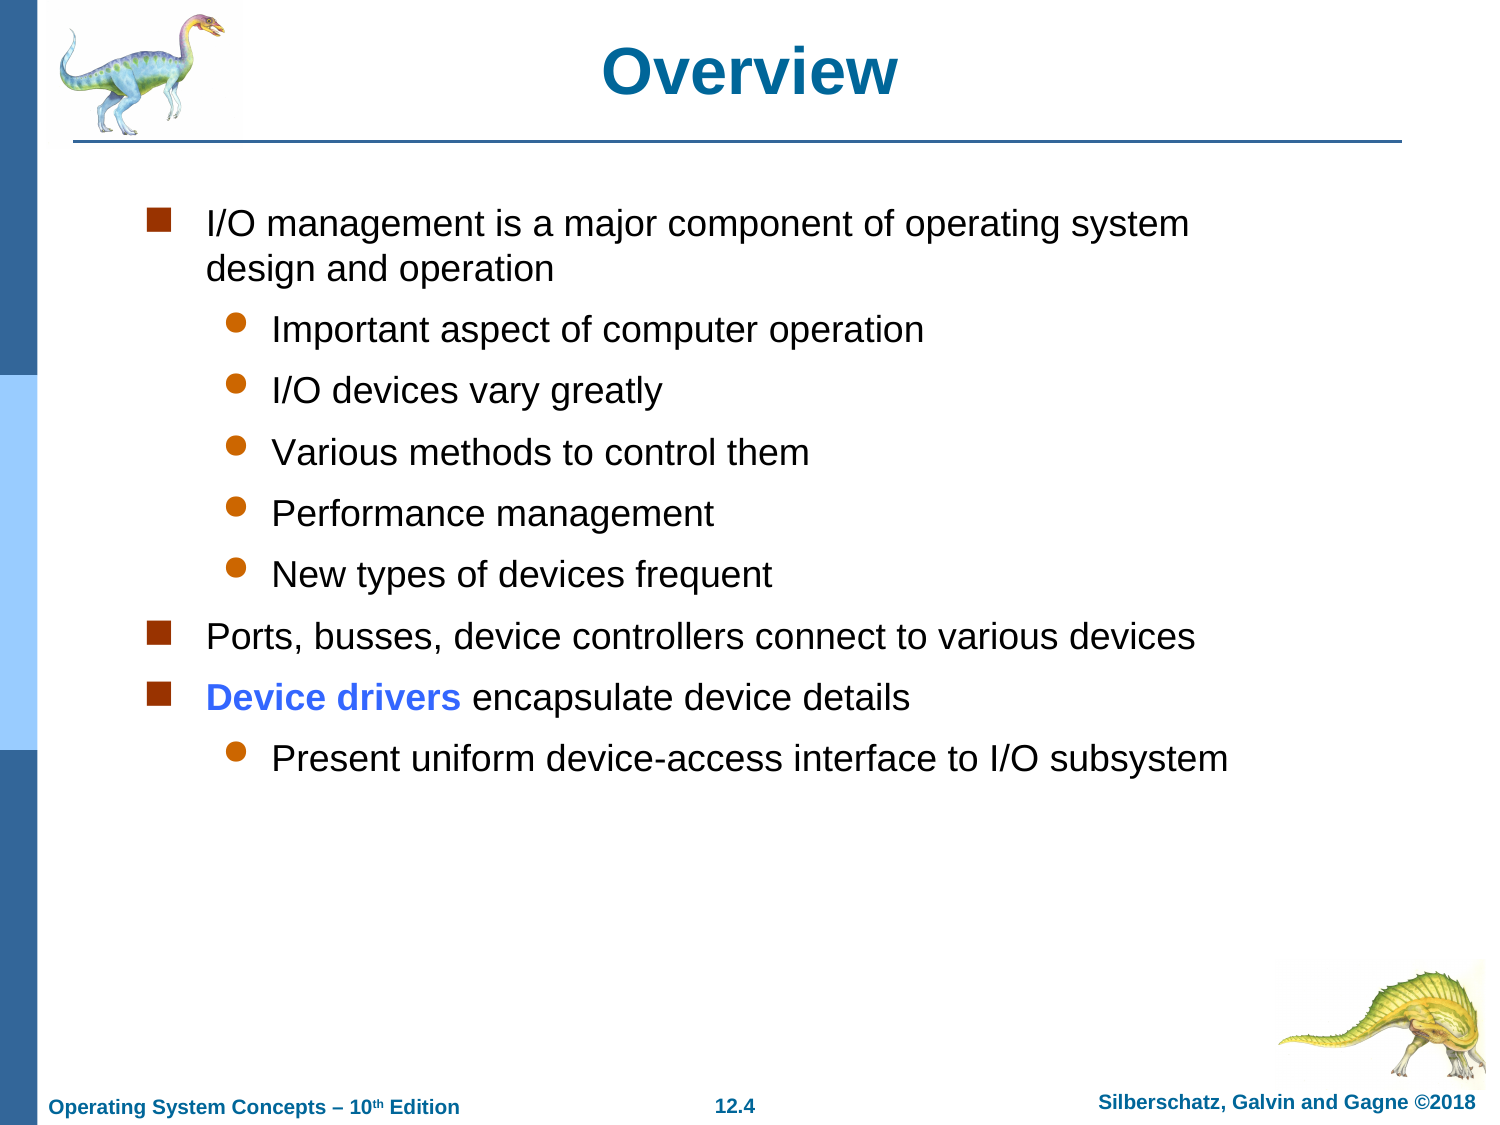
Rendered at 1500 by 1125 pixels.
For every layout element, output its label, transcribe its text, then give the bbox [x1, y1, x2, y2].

title Overview [75, 20, 1426, 116]
picture [46, 0, 243, 149]
list I/O management is a major component of operating system design and operation Important aspect of computer operation I/O devices vary greatly Various methods to control them Performance management New types of devices frequent Ports, busses, device controllers connect to various devices Device drivers encapsulate device details Present uniform device-access interface to I/O subsystem [134, 191, 1326, 935]
picture [1415, 1094, 1423, 1099]
picture [1275, 959, 1486, 1090]
